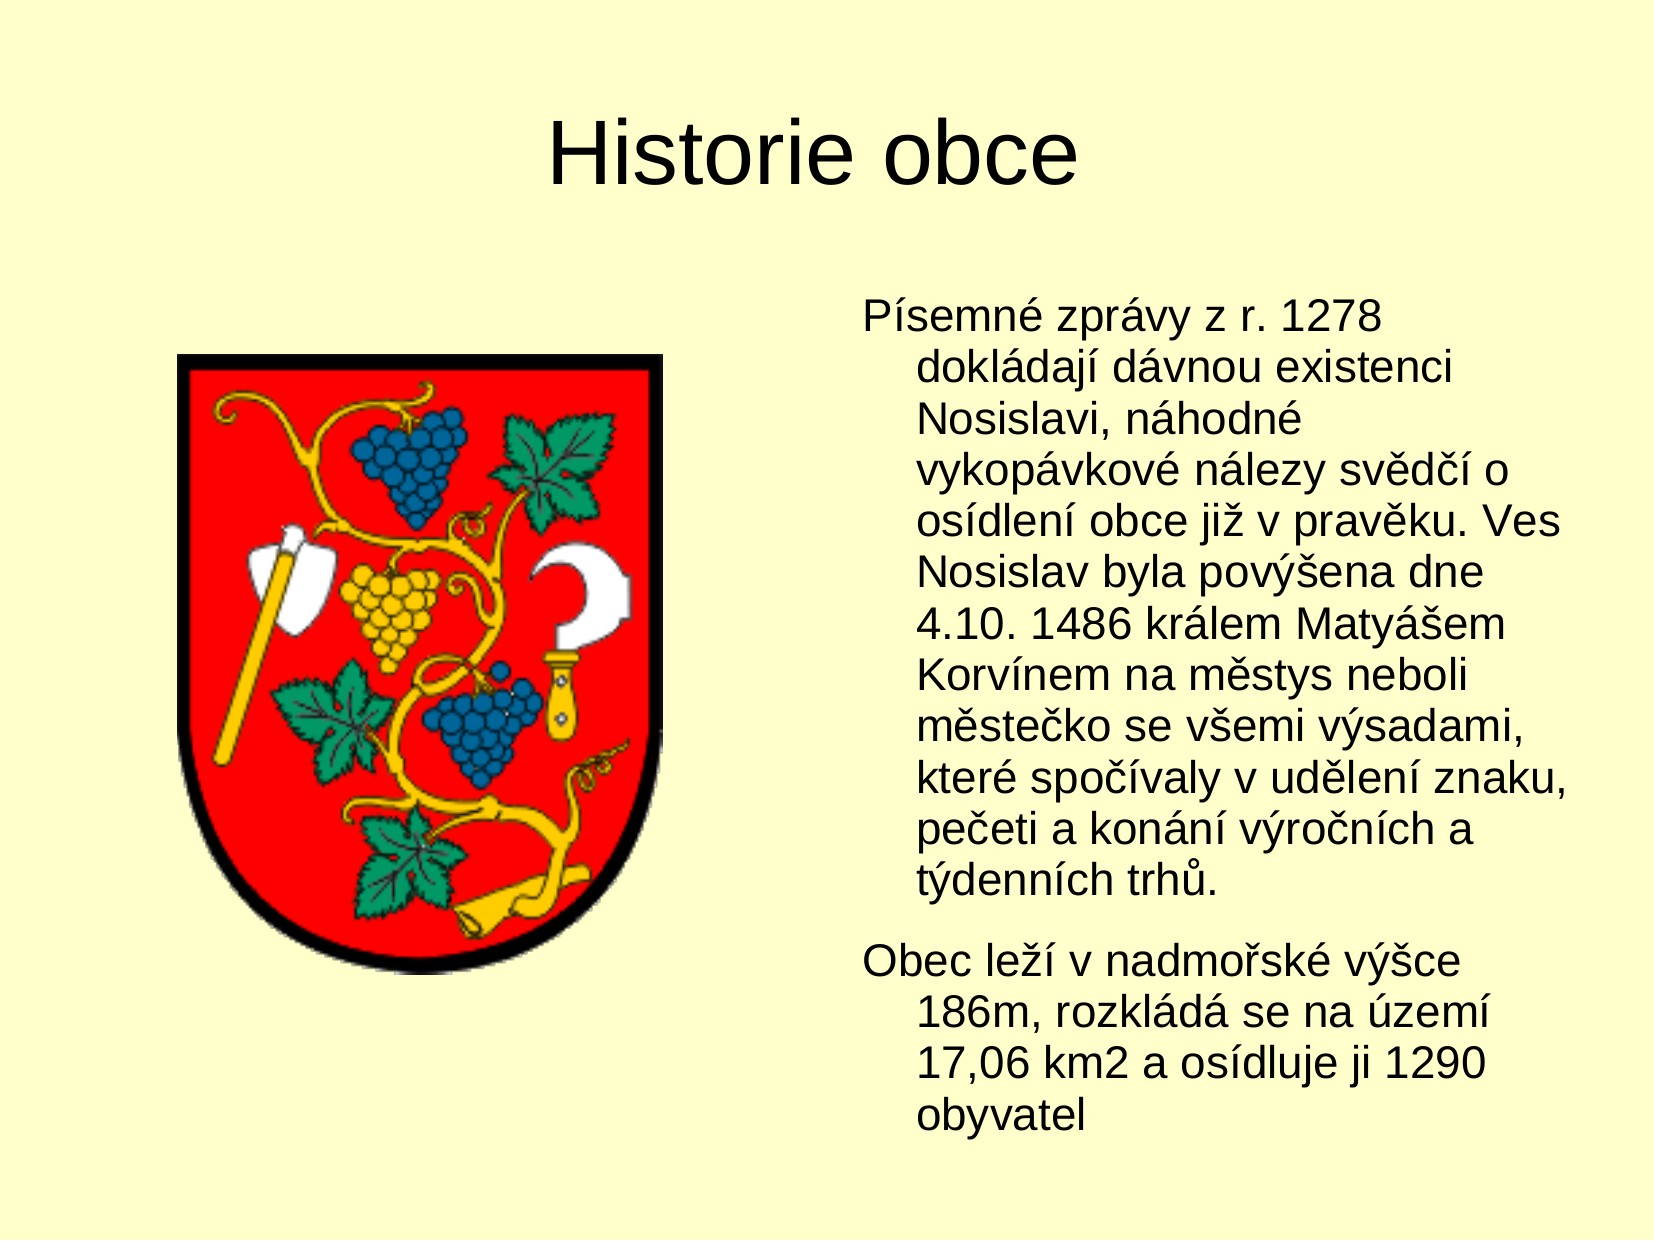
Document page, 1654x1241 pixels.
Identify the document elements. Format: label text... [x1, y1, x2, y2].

picture [177, 354, 663, 975]
list Písemné zprávy z r. 1278 dokládají dávnou existenci Nosislavi, náhodné vykopávkové nálezy svědčí o osídlení obce již v pravěku. Ves Nosislav byla povýšena dne 4.10. 1486 králem Matyášem Korvínem na městys neboli městečko se všemi výsadami, které spočívaly v udělení znaku, pečeti a konání výročních a týdenních trhů. Obec leží v nadmořské výšce 186m, rozkládá se na území 17,06 km2 a osídluje ji 1290 obyvatel [845, 290, 1572, 1137]
title Historie obce [82, 49, 1571, 257]
